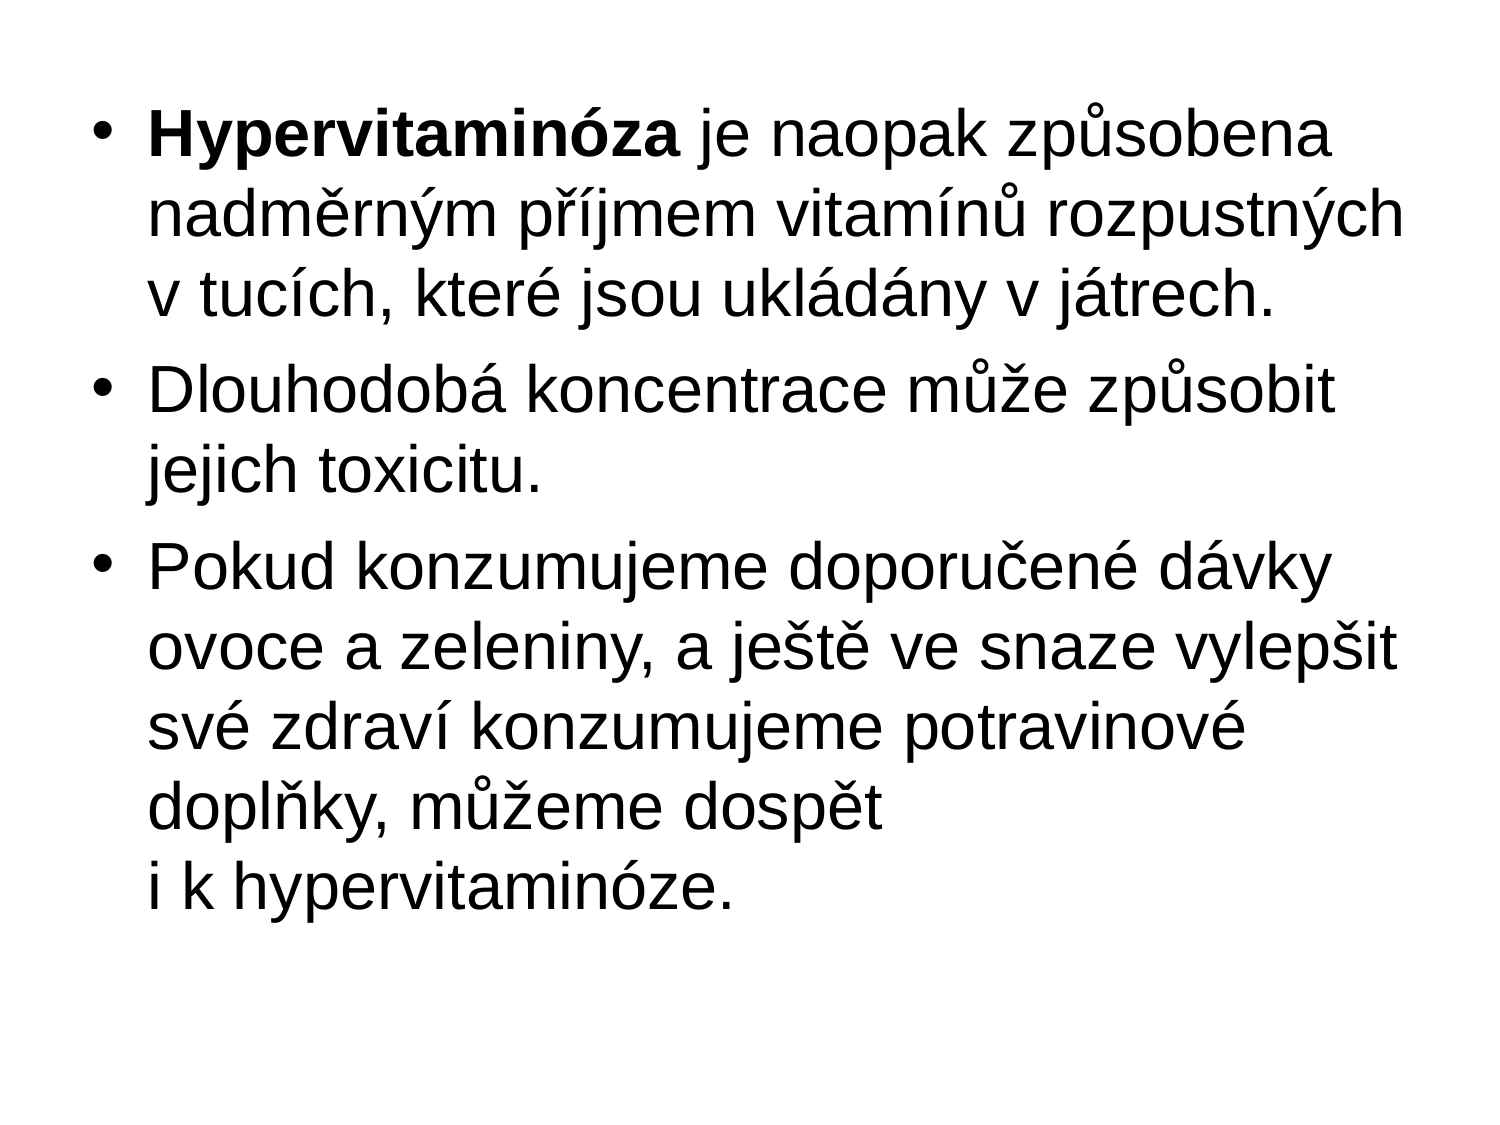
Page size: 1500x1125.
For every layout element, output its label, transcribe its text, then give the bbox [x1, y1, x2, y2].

list Hypervitaminóza je naopak způsobena nadměrným příjmem vitamínů rozpustných v tucích, které jsou ukládány v játrech. Dlouhodobá koncentrace může způsobit jejich toxicitu. Pokud konzumujeme doporučené dávky ovoce a zeleniny, a ještě ve snaze vylepšit své zdraví konzumujeme potravinové doplňky, můžeme dospět i k hypervitaminóze. [76, 81, 1447, 1010]
